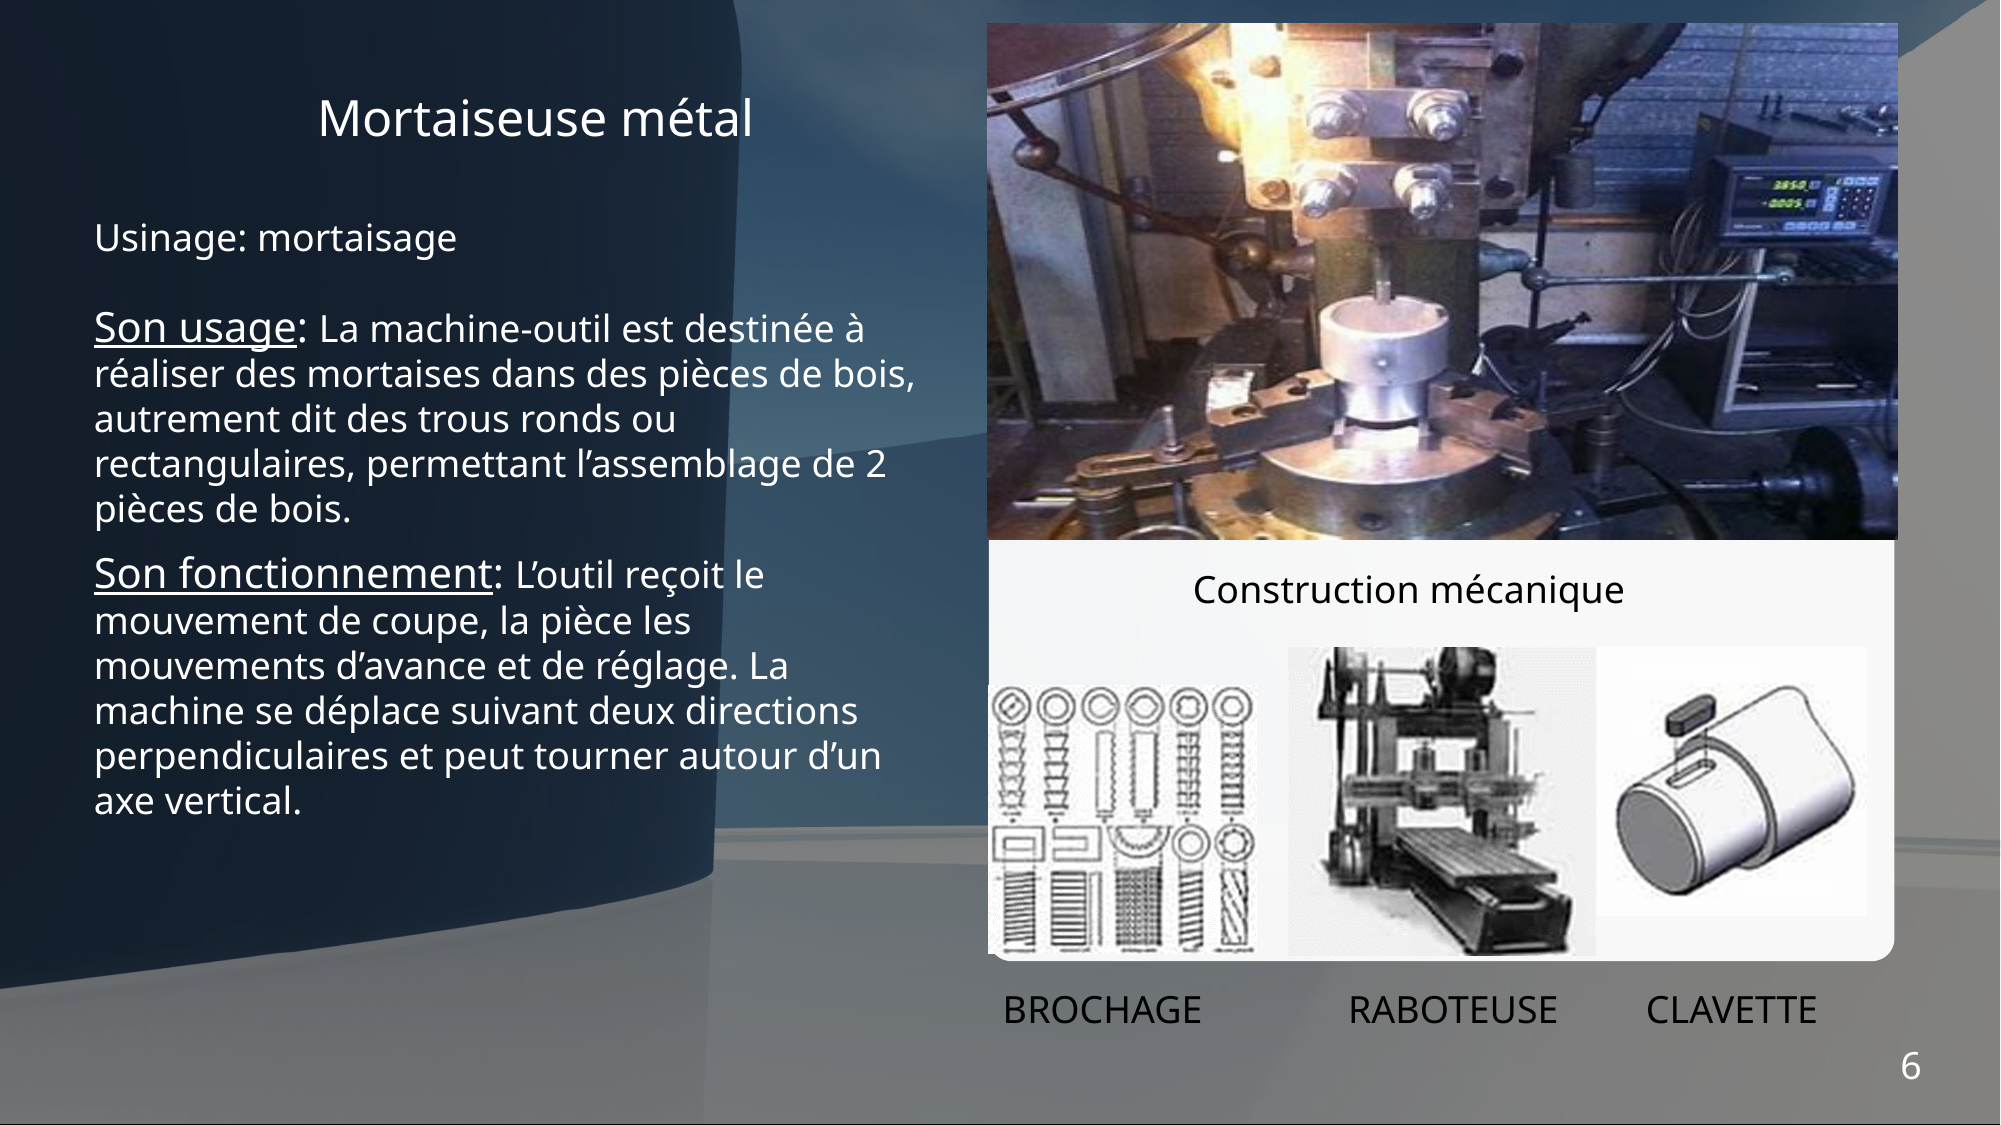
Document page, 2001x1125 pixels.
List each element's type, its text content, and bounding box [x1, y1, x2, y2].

text_box [988, 540, 1895, 962]
picture [0, 0, 2000, 1124]
text_box Construction mécanique [1177, 558, 1714, 620]
text_box BROCHAGE RABOTEUSE CLAVETTE [987, 978, 1956, 1040]
text_box Son usage: La machine-outil est destinée à réaliser des mortaises dans des pièces de bois, autrement dit des trous ronds ou rectangulaires, permettant l’assemblage de 2 pièces de bois. [78, 292, 943, 495]
text_box Son fonctionnement: L’outil reçoit le mouvement de coupe, la pièce les mouvements d’avance et de réglage. La machine se déplace suivant deux directions perpendiculaires et peut tourner autour d’un axe vertical. [78, 539, 910, 833]
text_box 6 [1885, 1034, 2000, 1096]
text_box Usinage: mortaisage [78, 206, 494, 267]
text_box Mortaiseuse métal [302, 78, 1181, 155]
